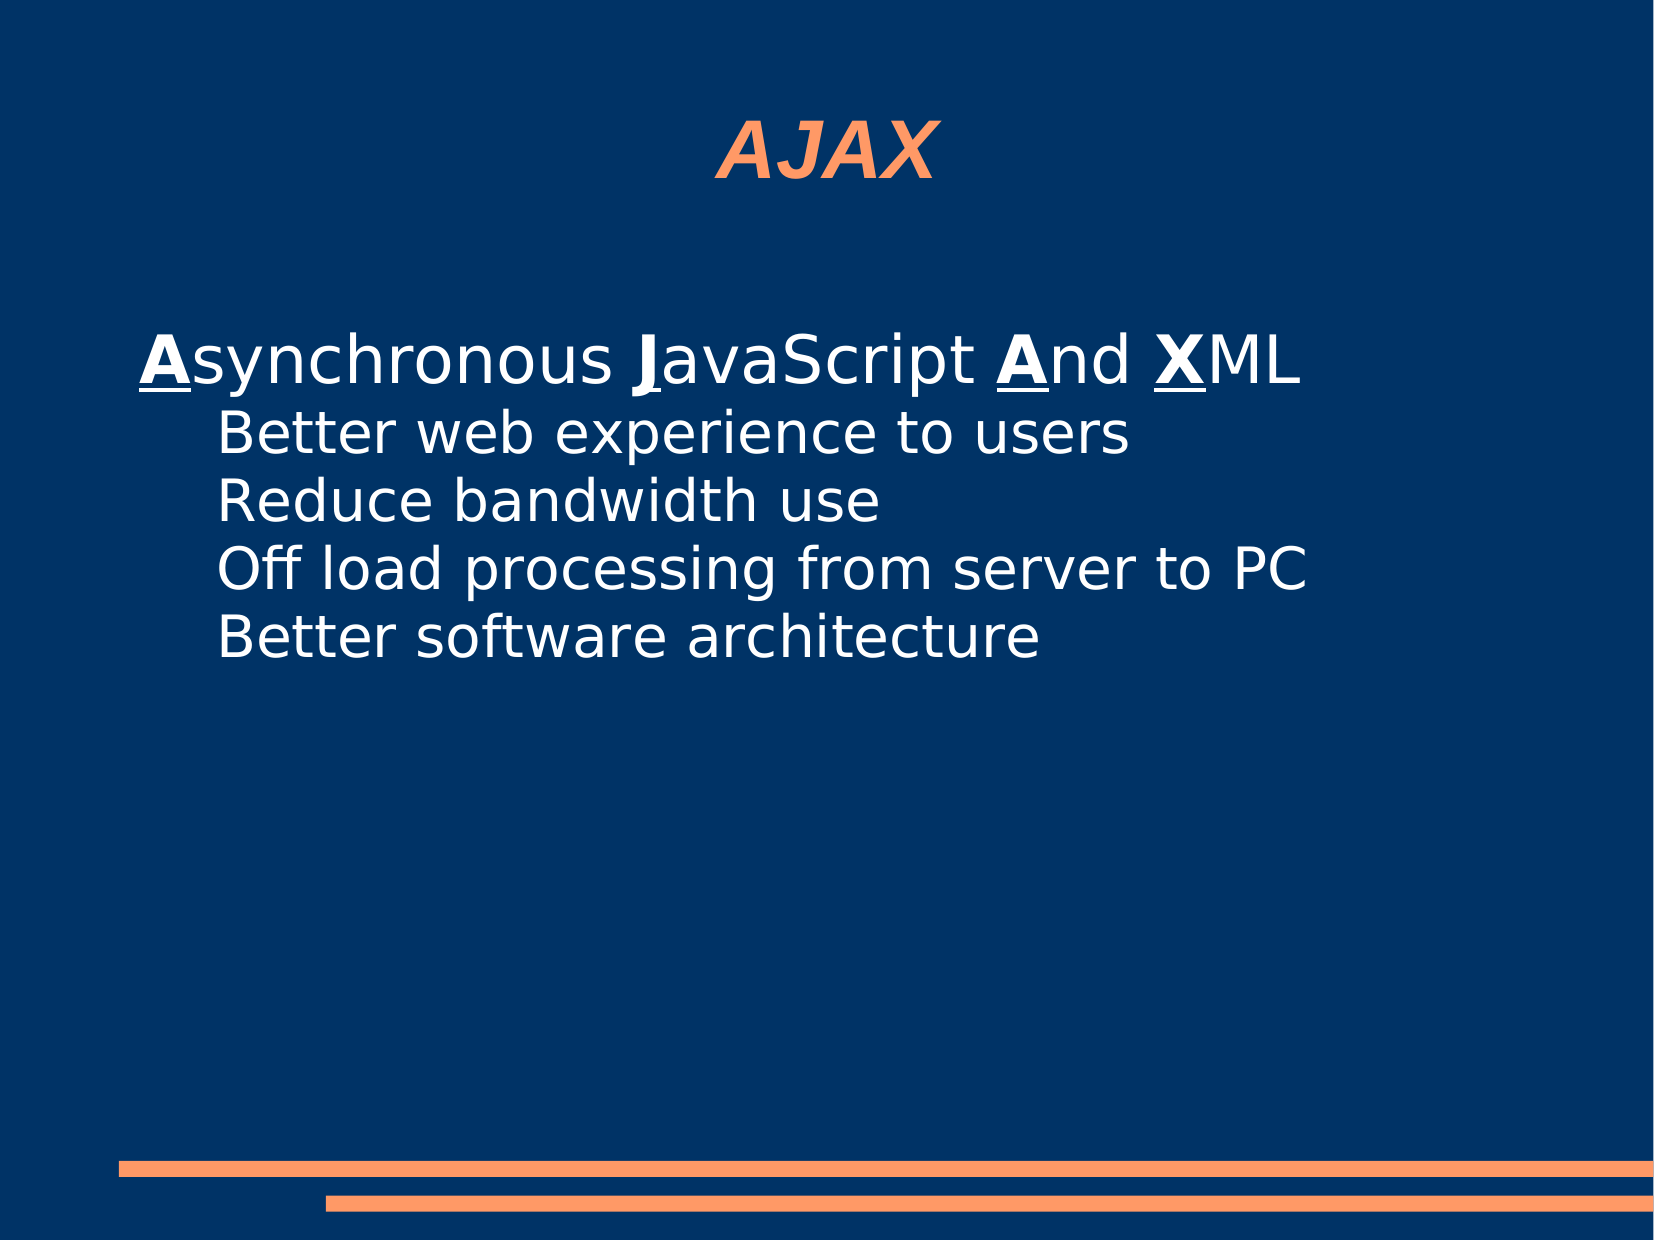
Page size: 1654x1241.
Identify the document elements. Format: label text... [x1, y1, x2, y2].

list Asynchronous JavaScript And XML Better web experience to users Reduce bandwidth use Off load processing from server to PC Better software architecture [121, 322, 1561, 1133]
title AJAX [121, 46, 1534, 254]
